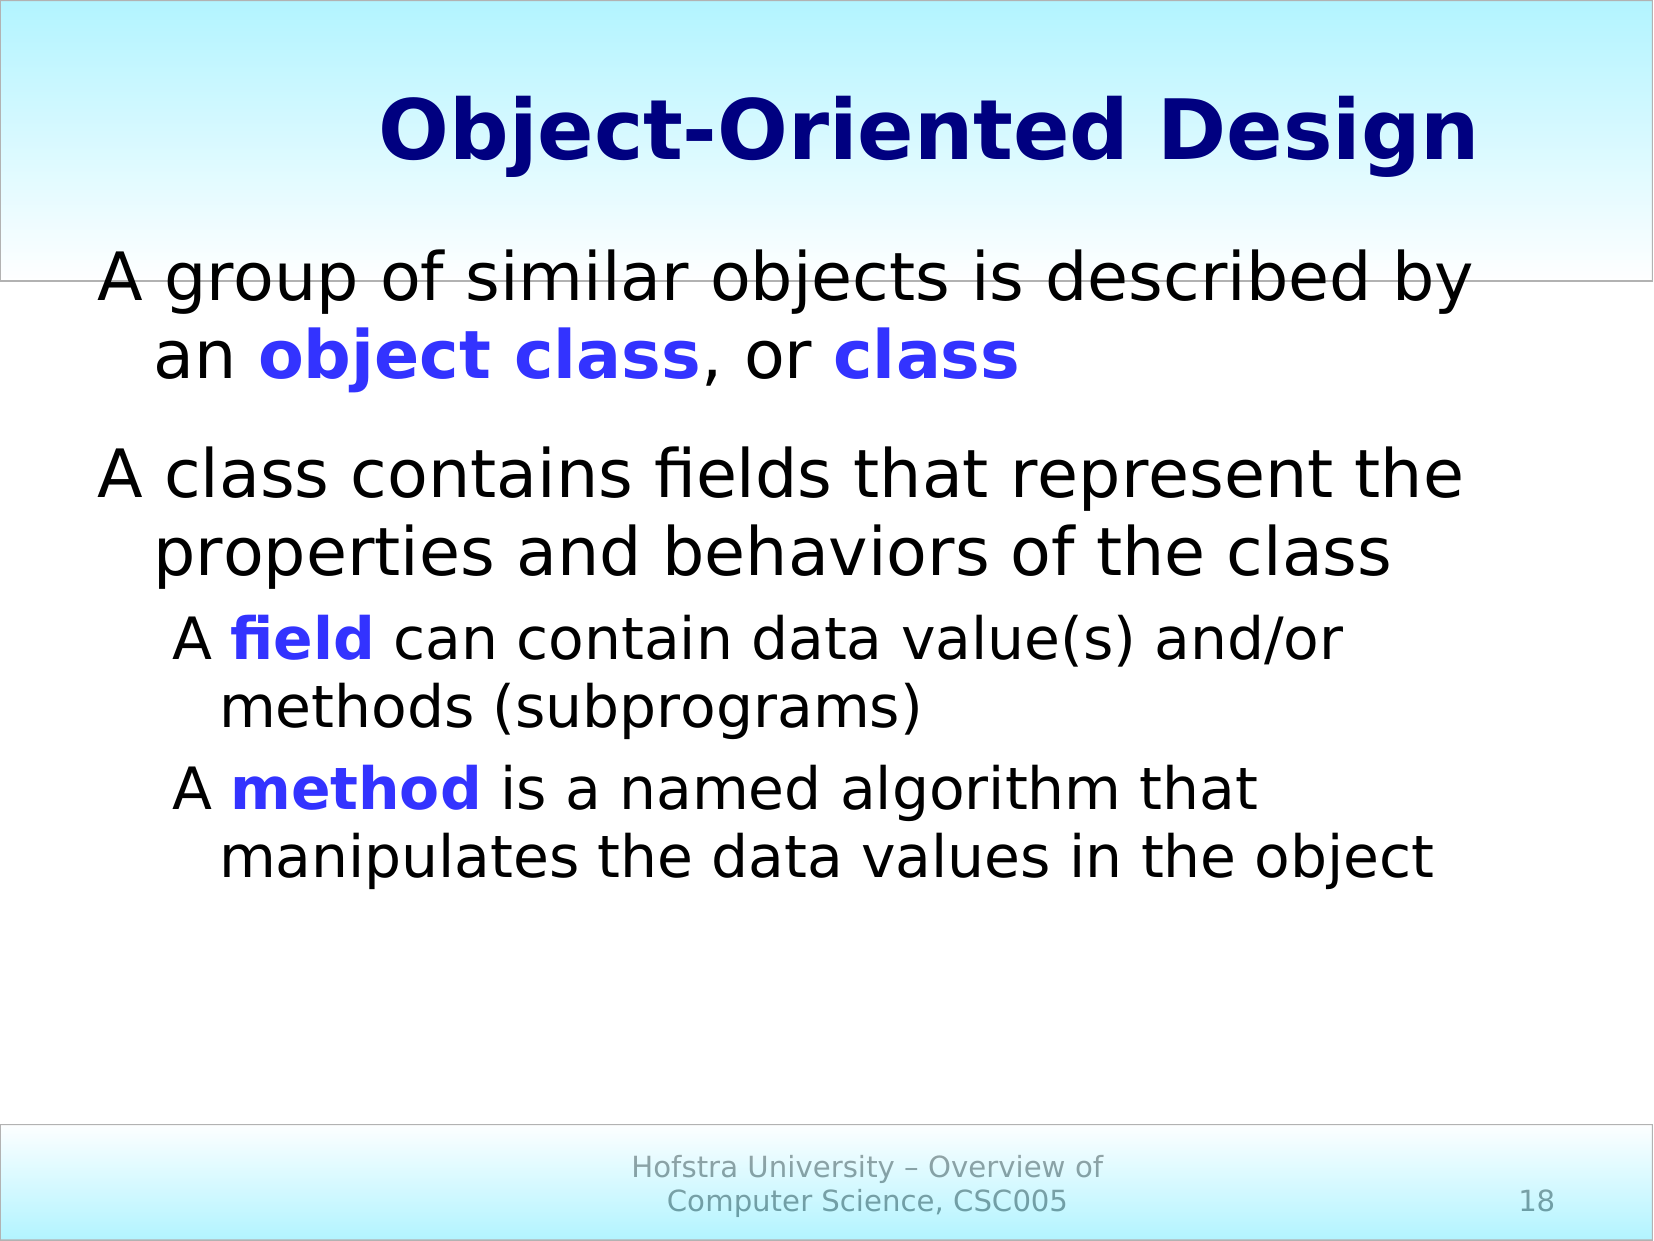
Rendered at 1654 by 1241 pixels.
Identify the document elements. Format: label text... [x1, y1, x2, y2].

list A group of similar objects is described by an object class, or class A class contains fields that represent the properties and behaviors of the class A field can contain data value(s) and/or methods (subprograms) A method is a named algorithm that manipulates the data values in the object [82, 230, 1571, 1241]
title Object-Oriented Design [247, 27, 1612, 235]
